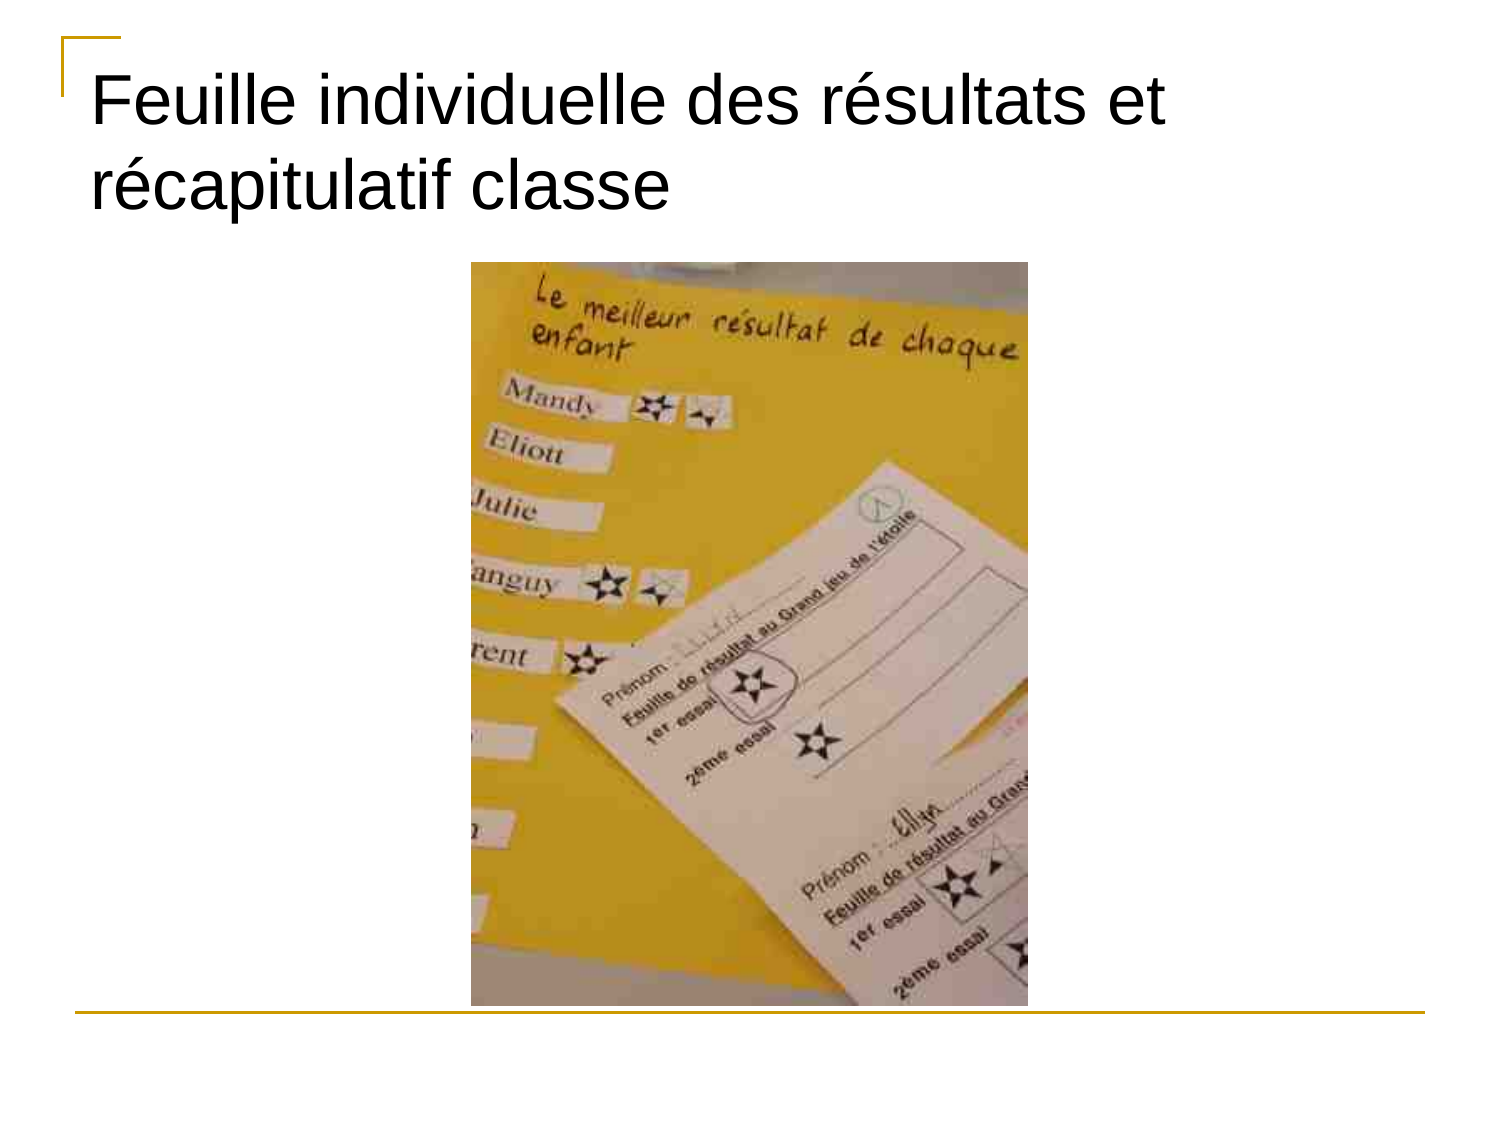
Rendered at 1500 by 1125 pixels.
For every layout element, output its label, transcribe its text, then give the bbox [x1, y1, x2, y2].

title Feuille individuelle des résultats et récapitulatif classe [75, 45, 1425, 233]
picture [471, 262, 1028, 1006]
